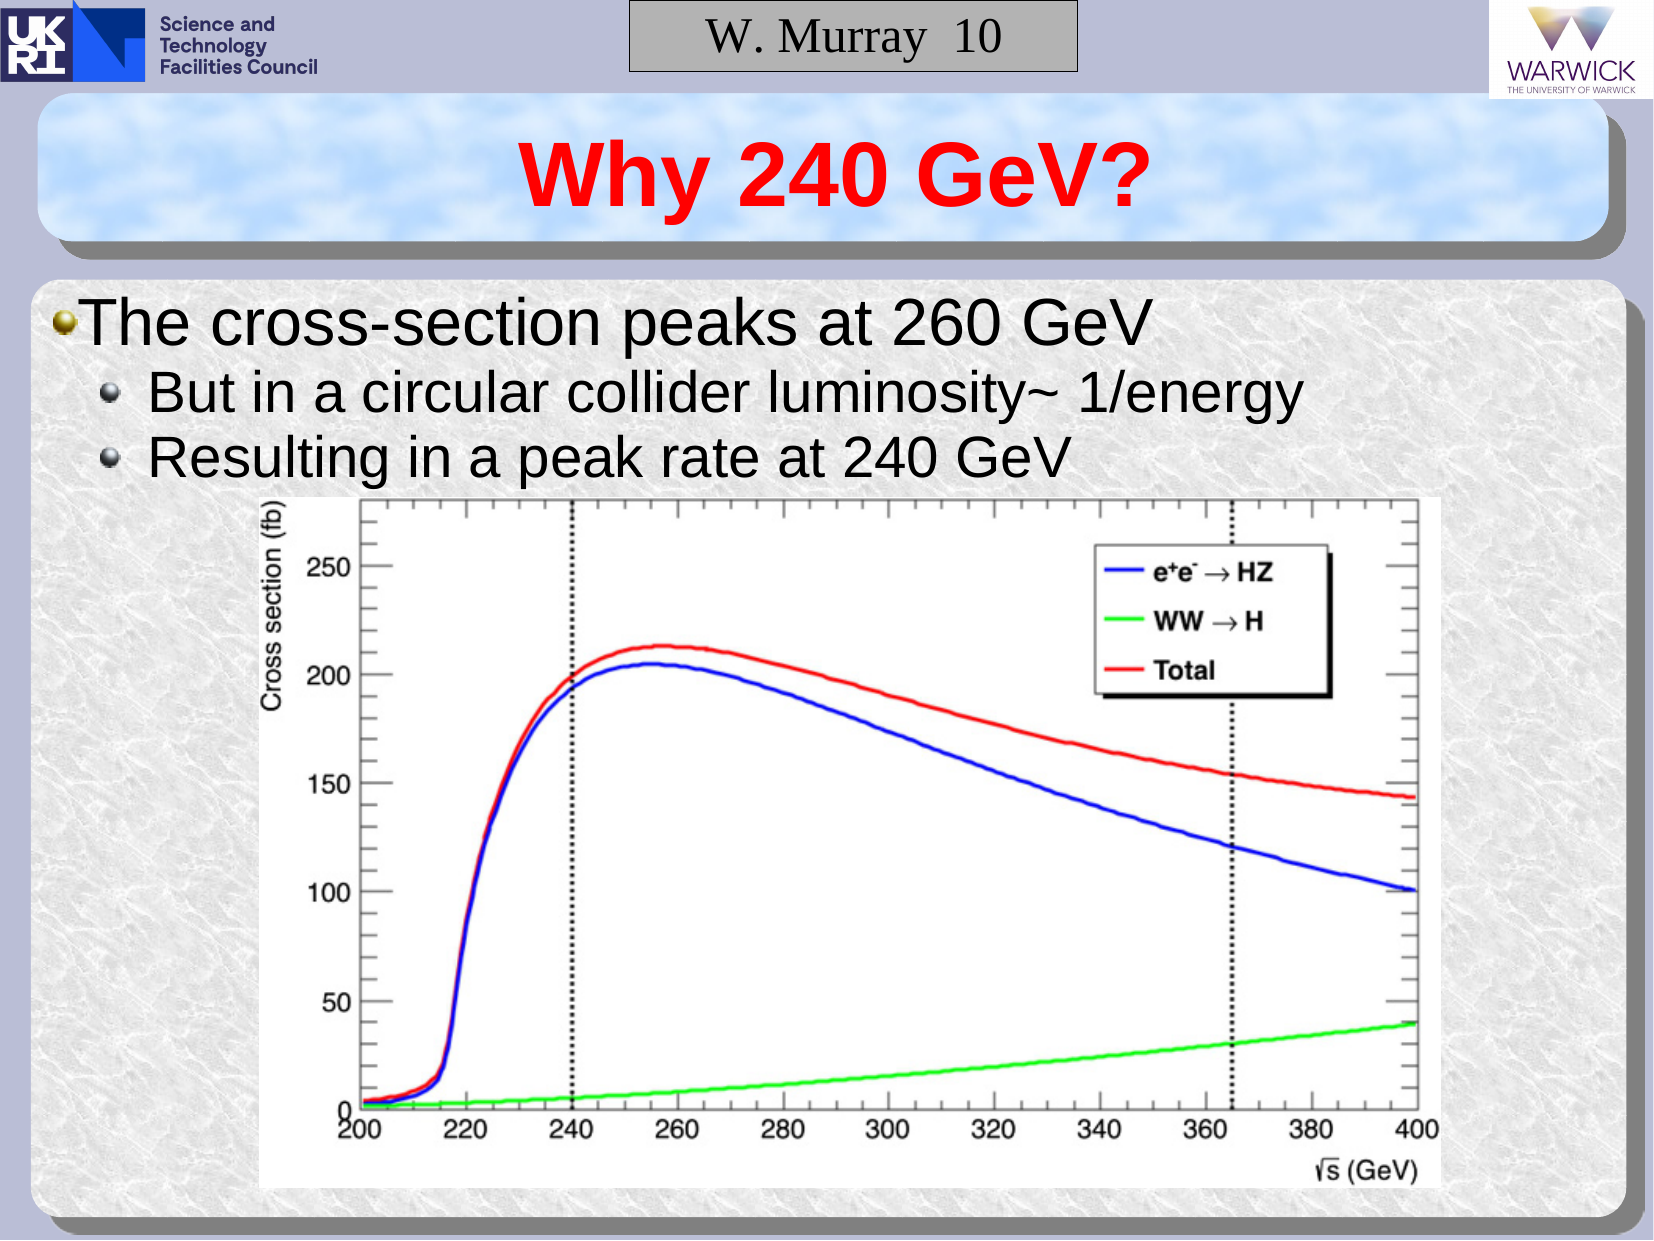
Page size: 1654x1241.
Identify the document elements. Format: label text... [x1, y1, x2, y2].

title Why 240 GeV? [90, 101, 1584, 249]
list The cross-section peaks at 260 GeV But in a circular collider luminosity~ 1/energy Resulting in a peak rate at 240 GeV [53, 285, 1588, 1193]
picture [37, 0, 1654, 242]
picture [0, 0, 317, 82]
picture [30, 279, 1627, 1218]
